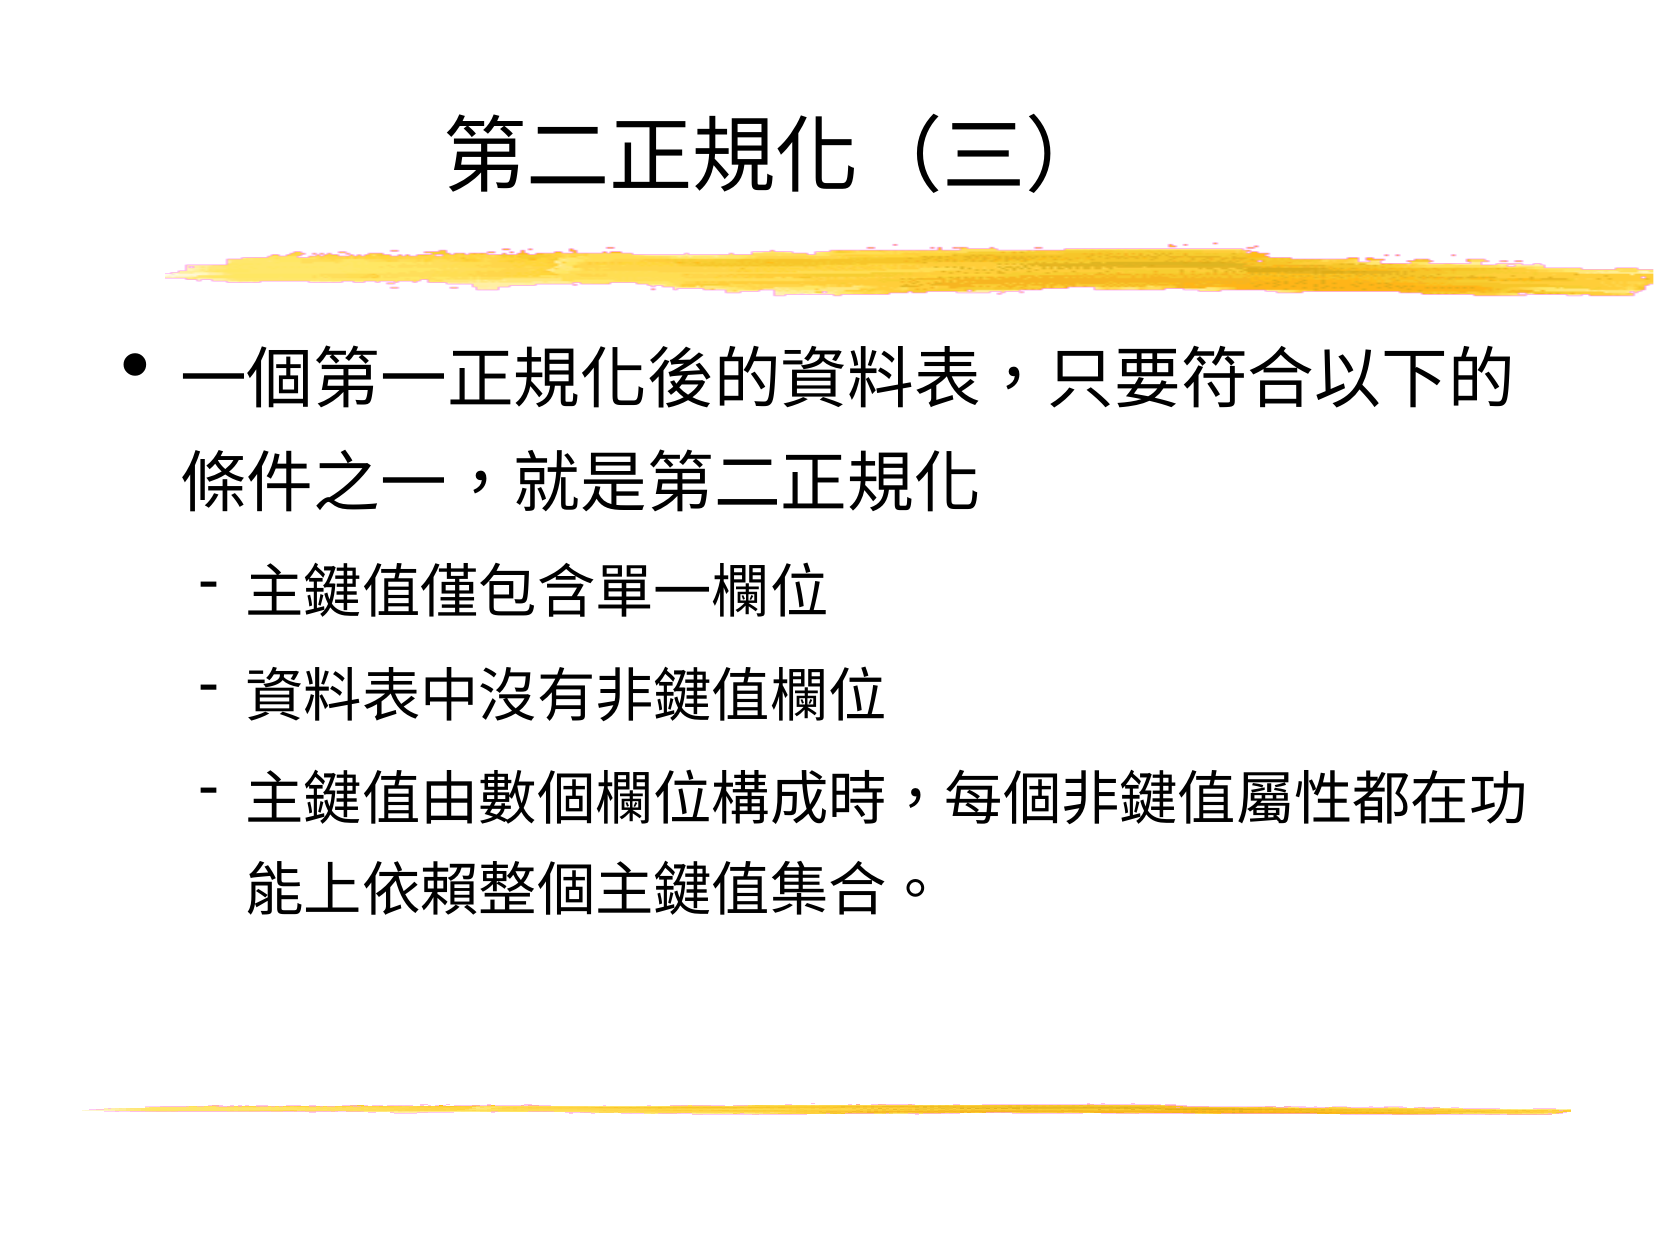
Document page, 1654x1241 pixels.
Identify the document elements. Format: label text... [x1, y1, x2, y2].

picture [82, 1102, 1571, 1117]
picture [165, 237, 1654, 308]
title 第二正規化（三） [73, 39, 1479, 249]
list 一個第一正規化後的資料表，只要符合以下的條件之一，就是第二正規化 主鍵值僅包含單一欄位 資料表中沒有非鍵值欄位 主鍵值由數個欄位構成時，每個非鍵值屬性都在功能上依賴整個主鍵值集合。 [124, 316, 1530, 1062]
